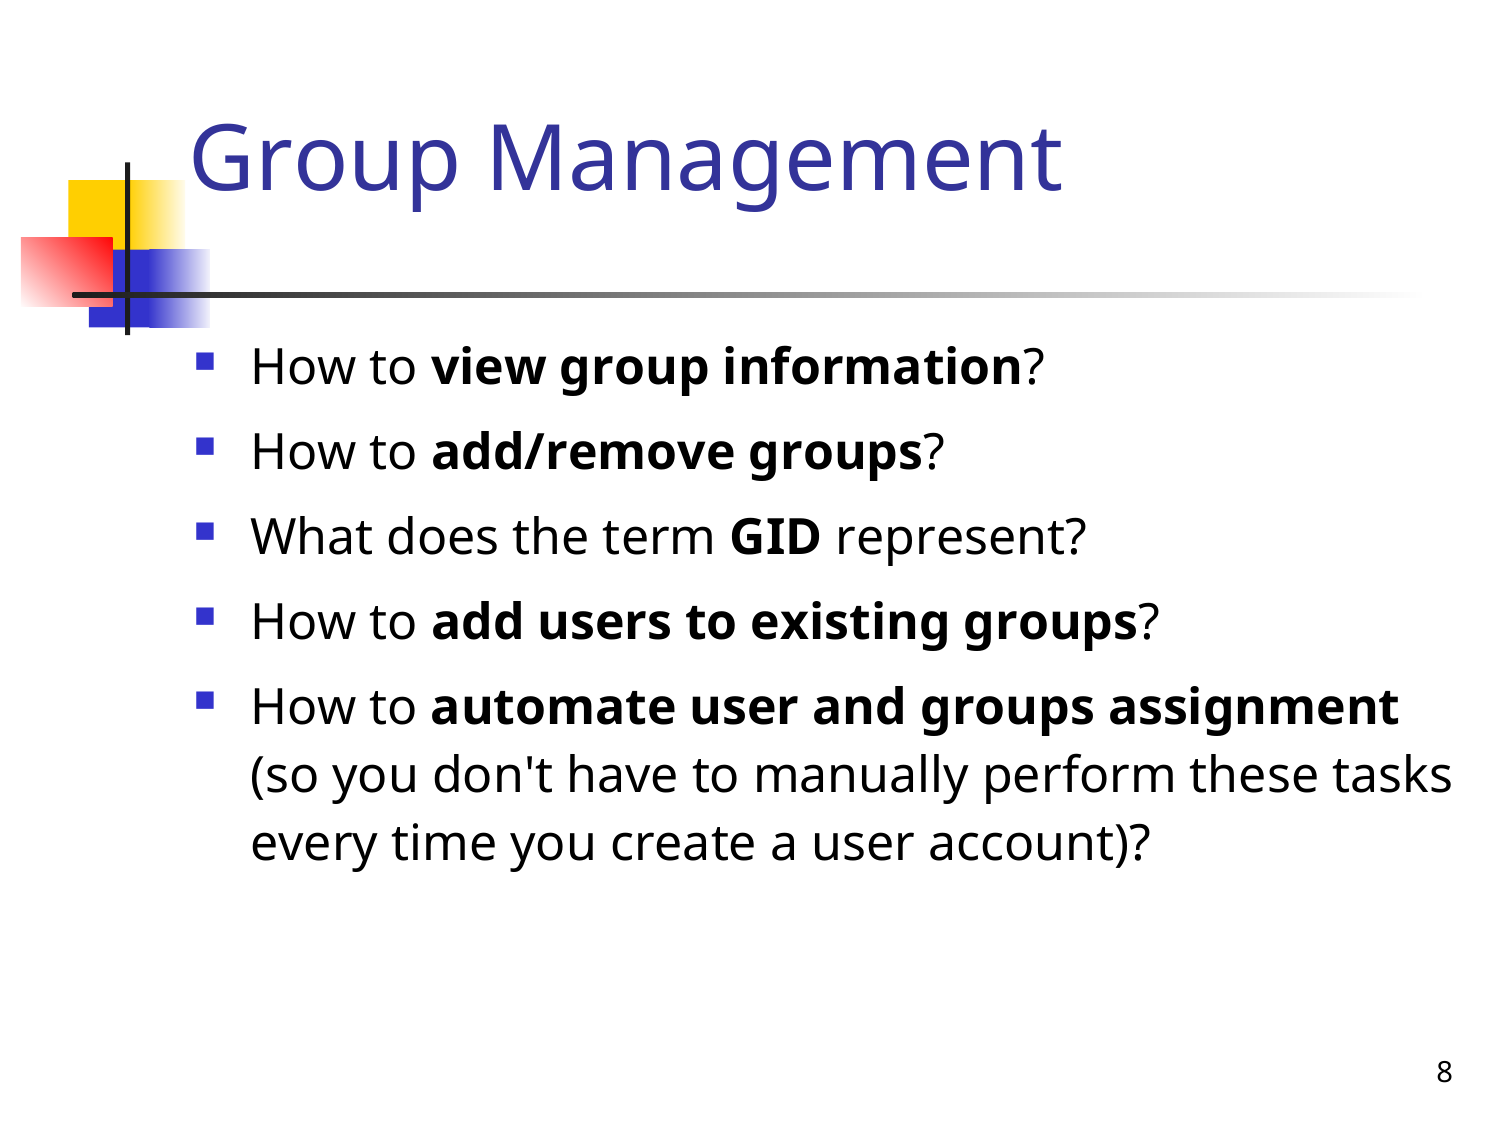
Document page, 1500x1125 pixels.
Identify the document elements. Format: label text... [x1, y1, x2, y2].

title Group Management [188, 42, 1468, 268]
list How to view group information? How to add/remove groups? What does the term GID represent? How to add users to existing groups? How to automate user and groups assignment (so you don't have to manually perform these tasks every time you create a user account)? [193, 331, 1469, 1059]
